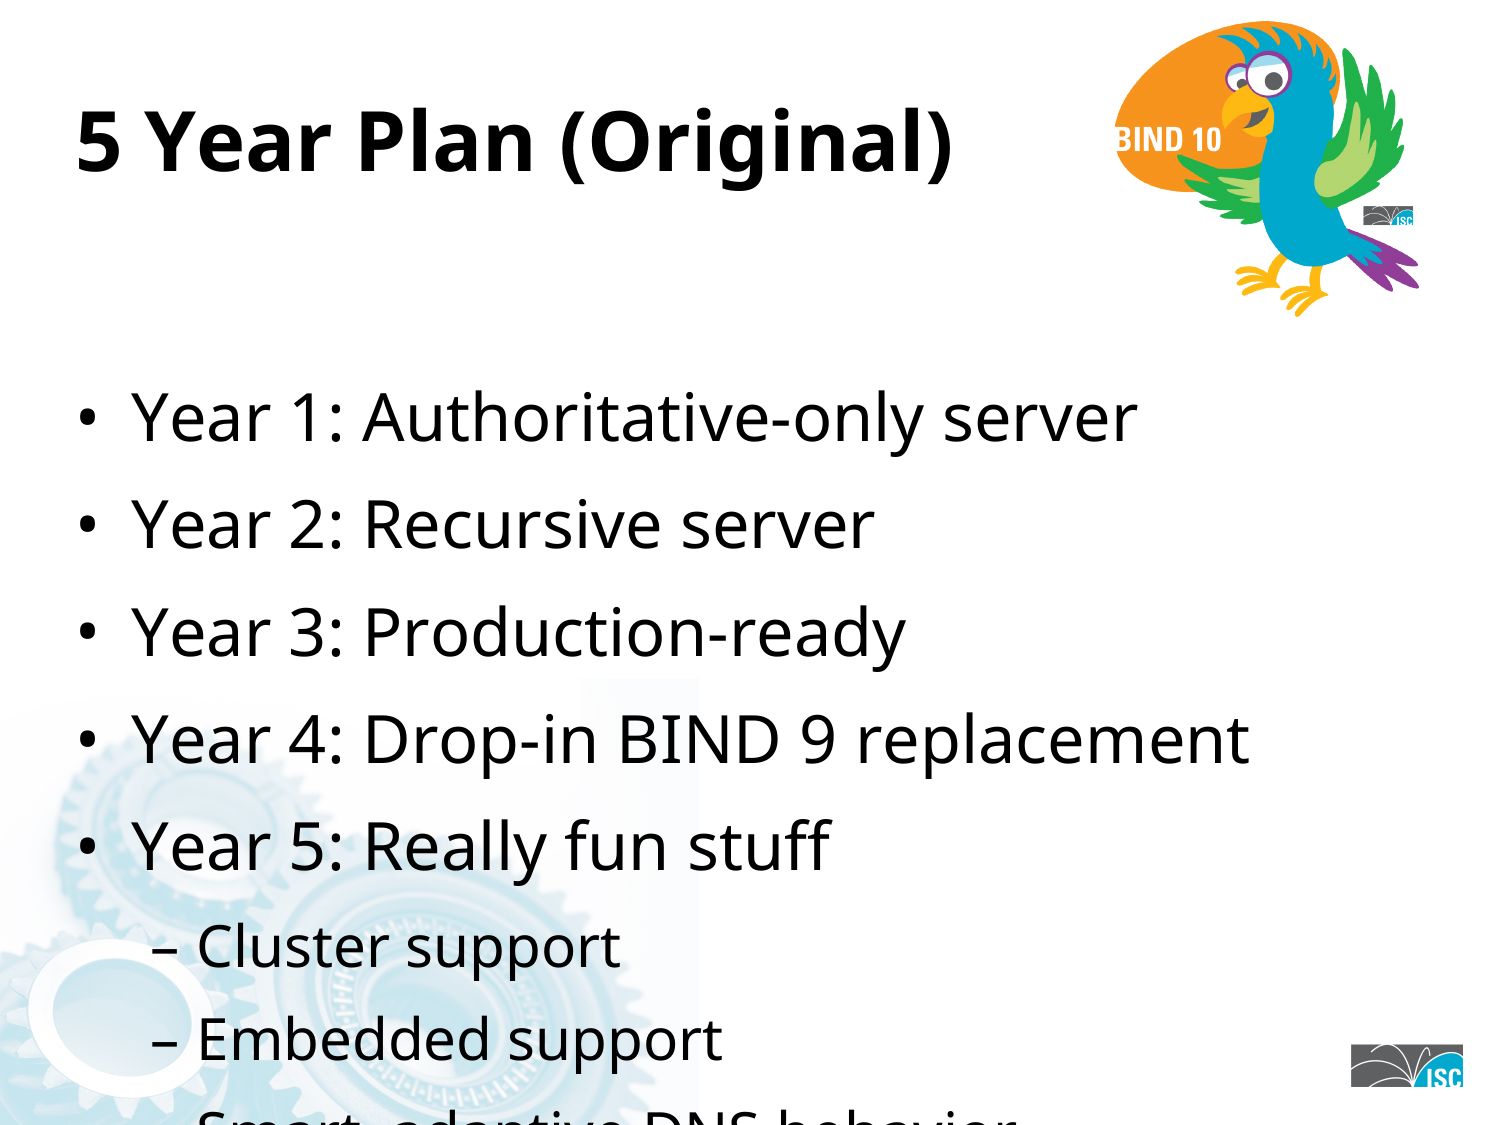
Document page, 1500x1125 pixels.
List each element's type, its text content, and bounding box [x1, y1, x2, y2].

picture [0, 0, 1500, 1125]
list Year 1: Authoritative-only server Year 2: Recursive server Year 3: Production-ready Year 4: Drop-in BIND 9 replacement Year 5: Really fun stuff Cluster support Embedded support Smart, adaptive DNS behavior [75, 262, 1426, 1060]
picture [653, 1117, 674, 1125]
title 5 Year Plan (Original) [75, 31, 1426, 247]
